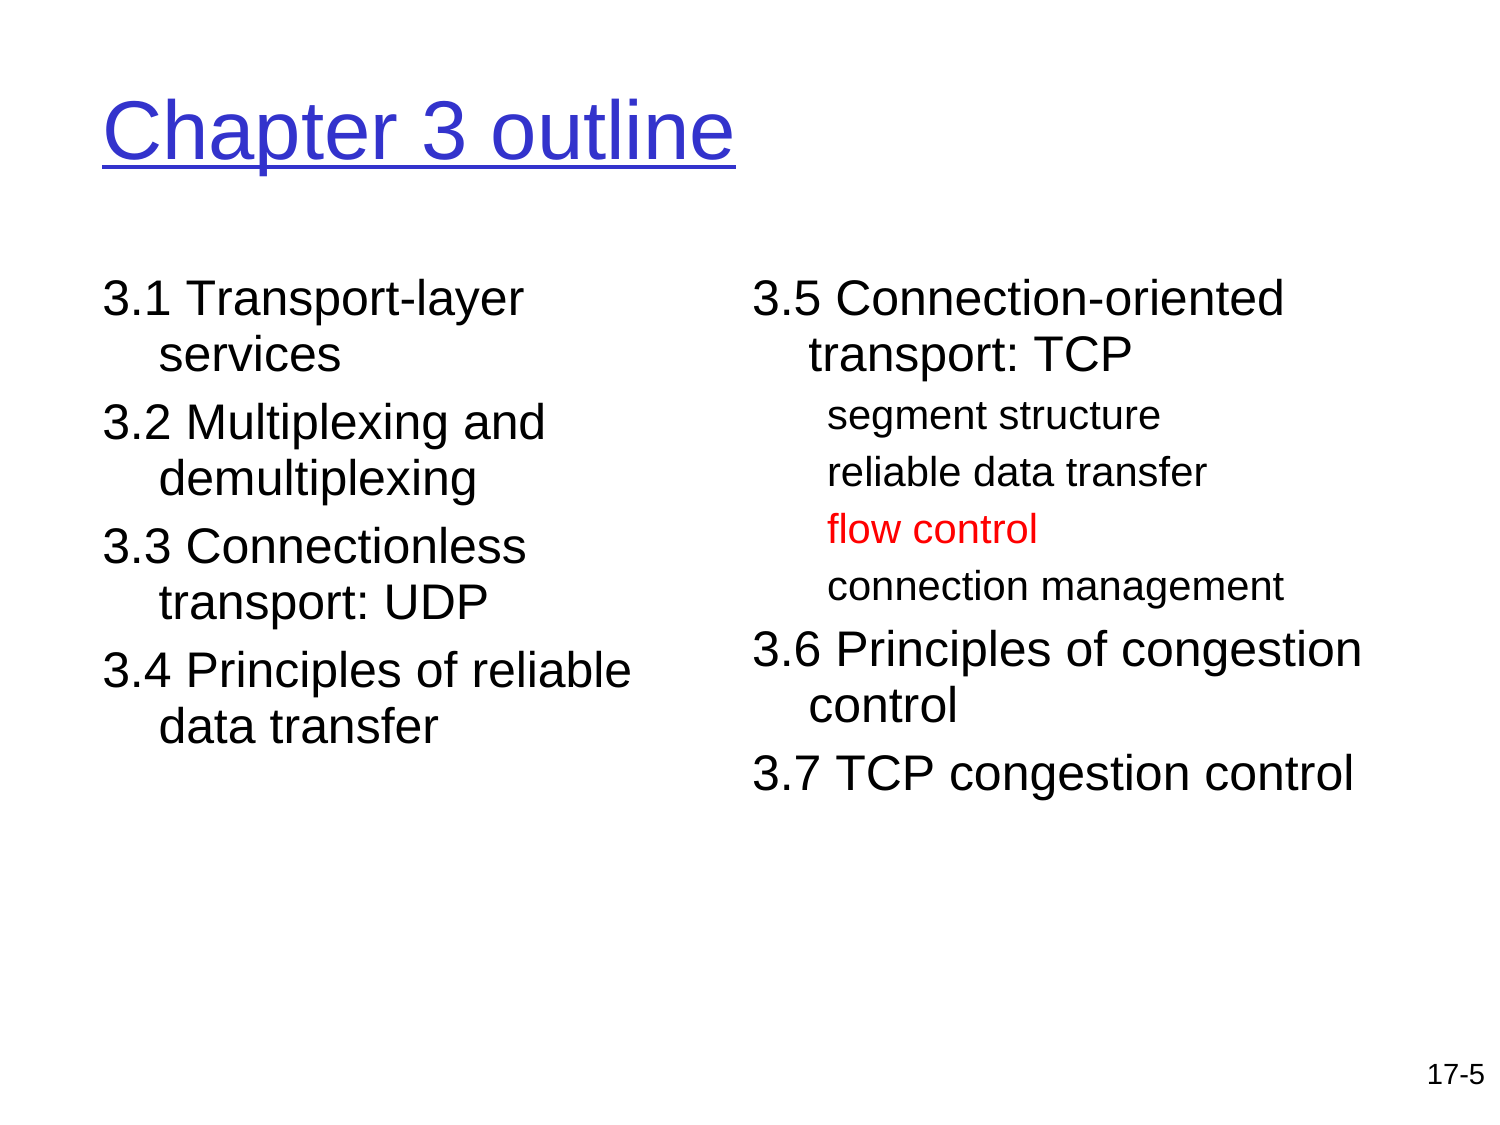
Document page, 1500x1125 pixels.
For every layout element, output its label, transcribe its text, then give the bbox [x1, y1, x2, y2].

title Chapter 3 outline [87, 37, 1363, 225]
list 3.5 Connection-oriented transport: TCP segment structure reliable data transfer flow control connection management 3.6 Principles of congestion control 3.7 TCP congestion control [737, 262, 1403, 1026]
list 3.1 Transport-layer services 3.2 Multiplexing and demultiplexing 3.3 Connectionless transport: UDP 3.4 Principles of reliable data transfer [87, 262, 713, 1026]
